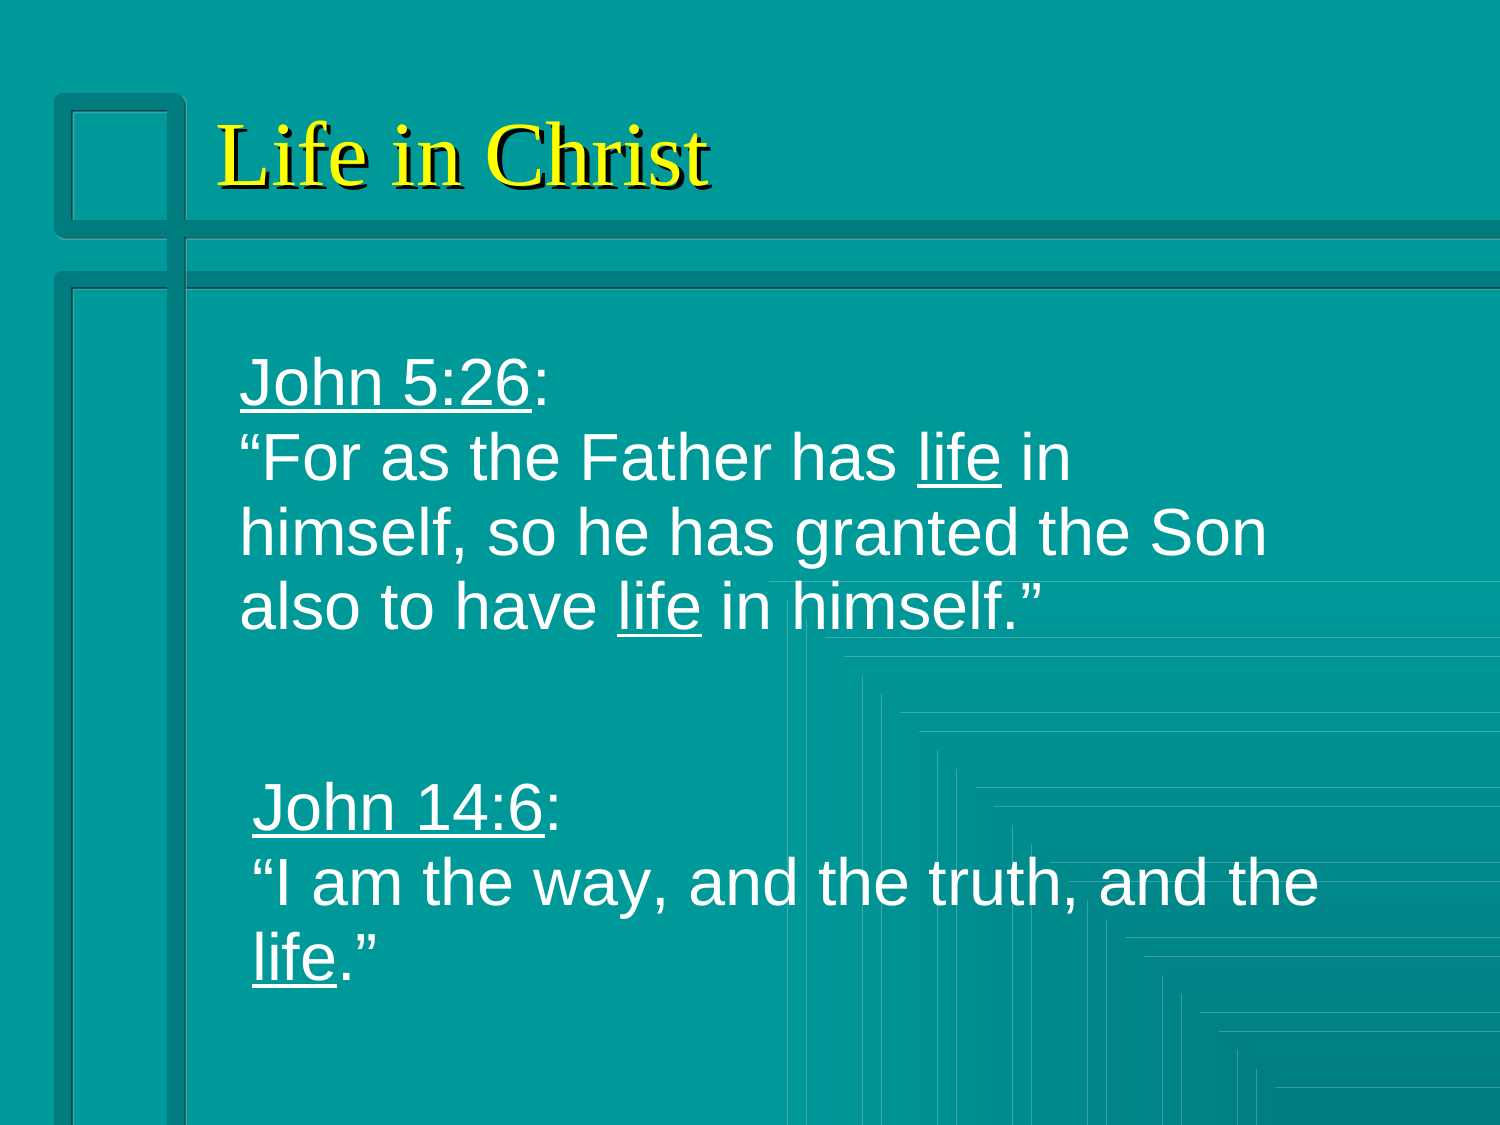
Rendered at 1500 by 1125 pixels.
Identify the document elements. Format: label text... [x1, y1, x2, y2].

text_box John 5:26: “For as the Father has life in himself, so he has granted the Son also to have life in himself.” [224, 337, 1326, 652]
title Life in Christ [200, 34, 1476, 213]
text_box John 14:6: “I am the way, and the truth, and the life.” [237, 762, 1338, 1003]
